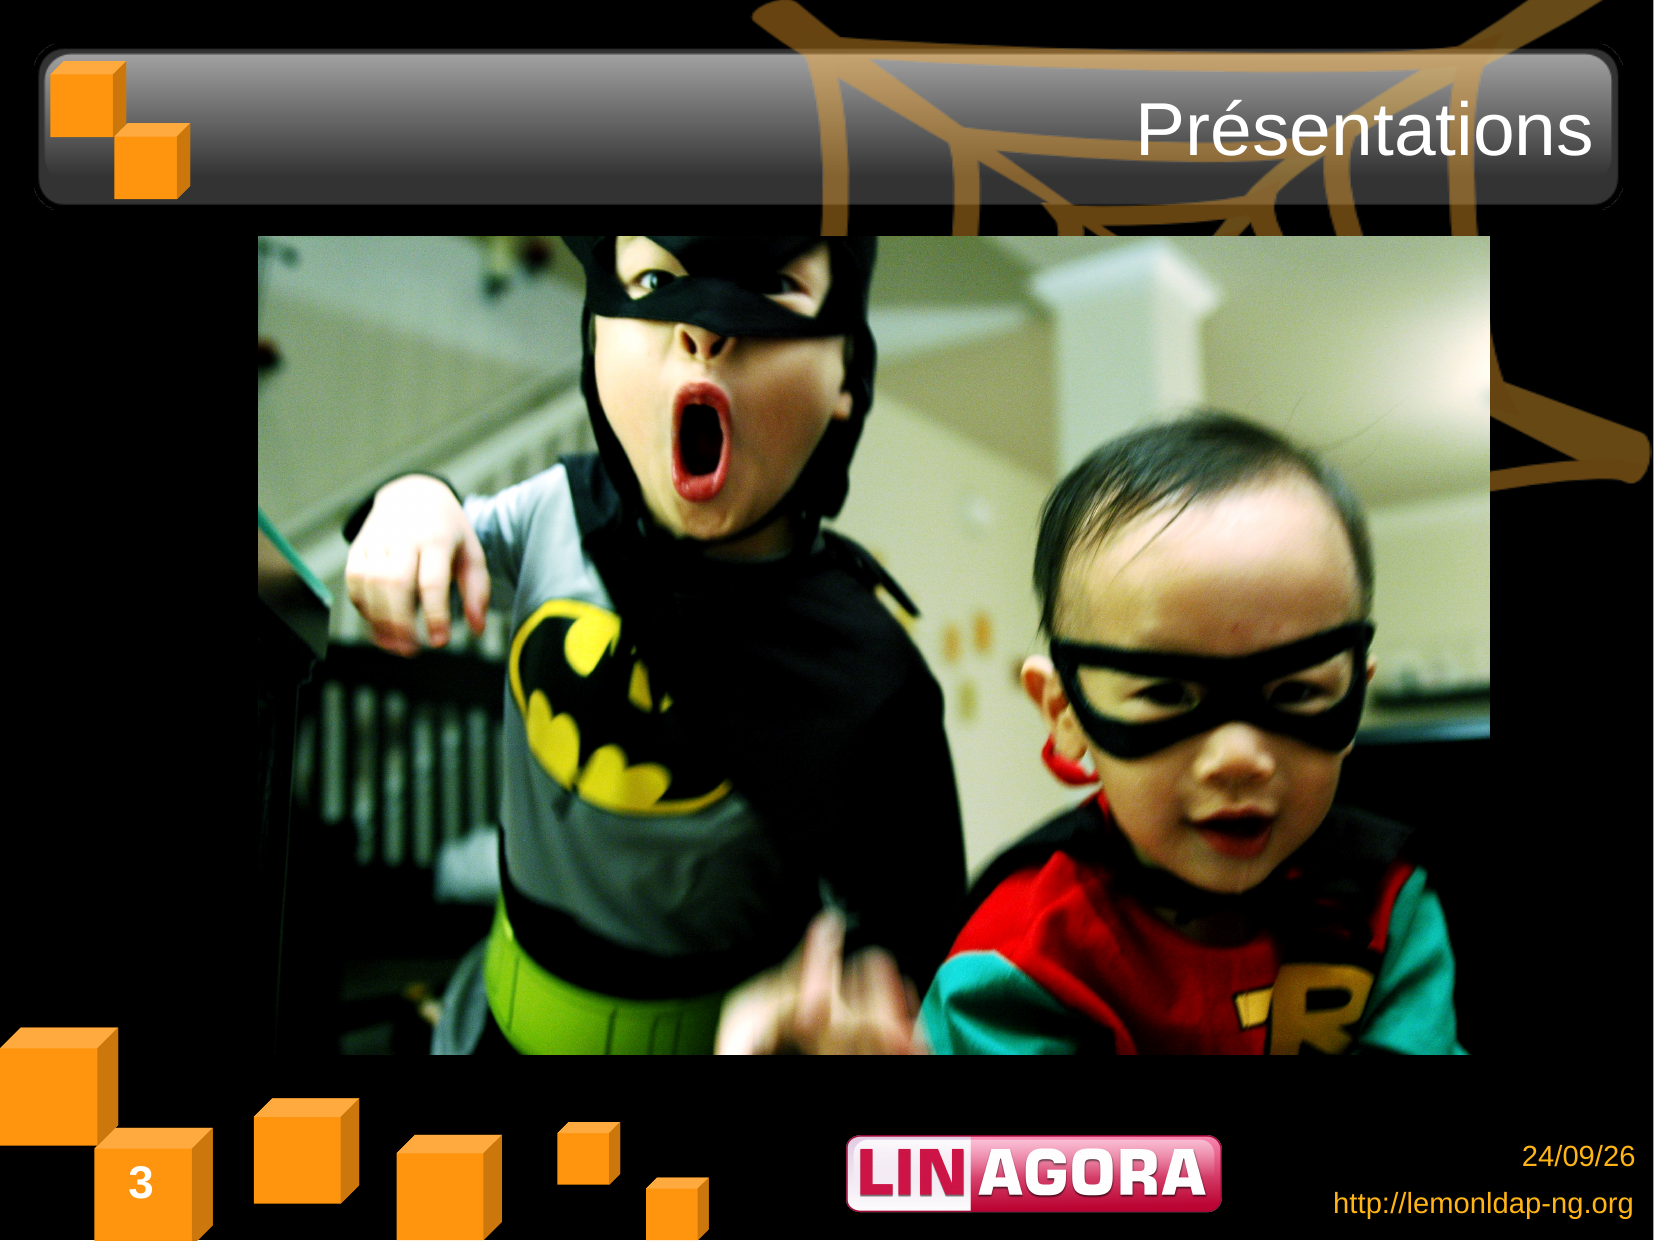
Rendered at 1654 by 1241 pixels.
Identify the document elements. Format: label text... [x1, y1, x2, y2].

picture [258, 236, 1490, 1055]
picture [838, 1121, 1229, 1241]
title Présentations [194, 70, 1595, 189]
picture [33, 43, 749, 211]
